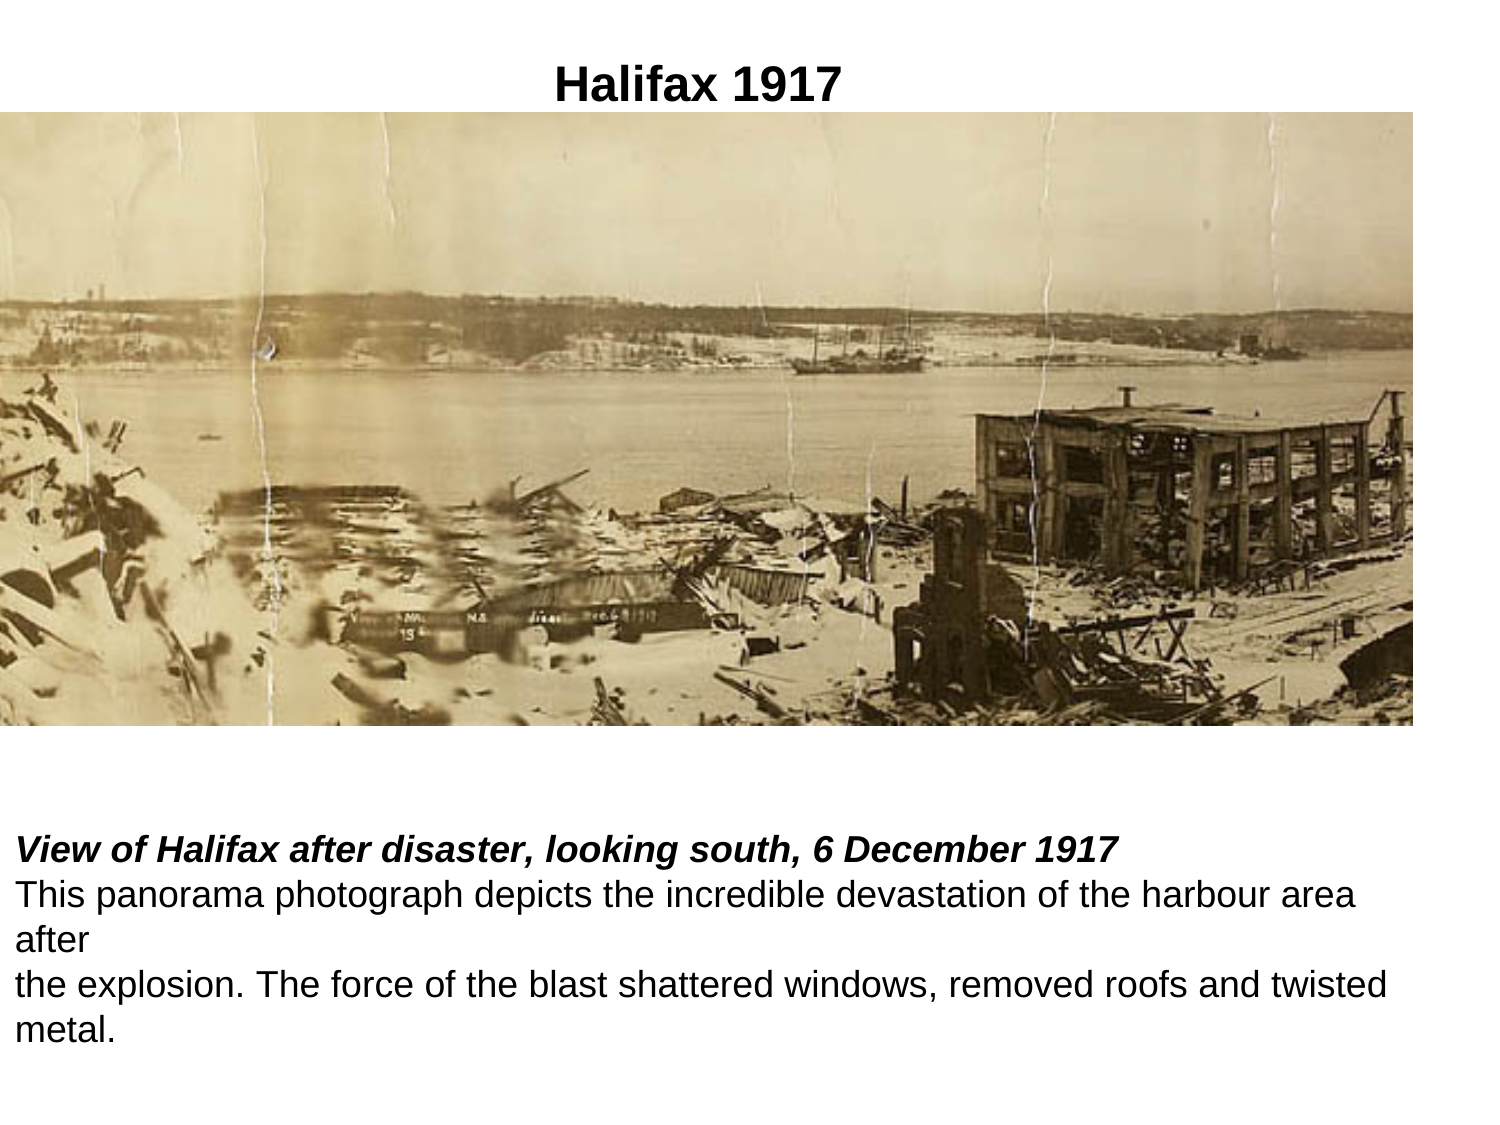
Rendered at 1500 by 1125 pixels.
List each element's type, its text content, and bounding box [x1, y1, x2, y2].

picture [0, 112, 1413, 726]
text_box View of Halifax after disaster, looking south, 6 December 1917 This panorama photograph depicts the incredible devastation of the harbour area after the explosion. The force of the blast shattered windows, removed roofs and twisted metal. [0, 816, 1447, 1103]
text_box Halifax 1917 [72, 43, 1326, 119]
